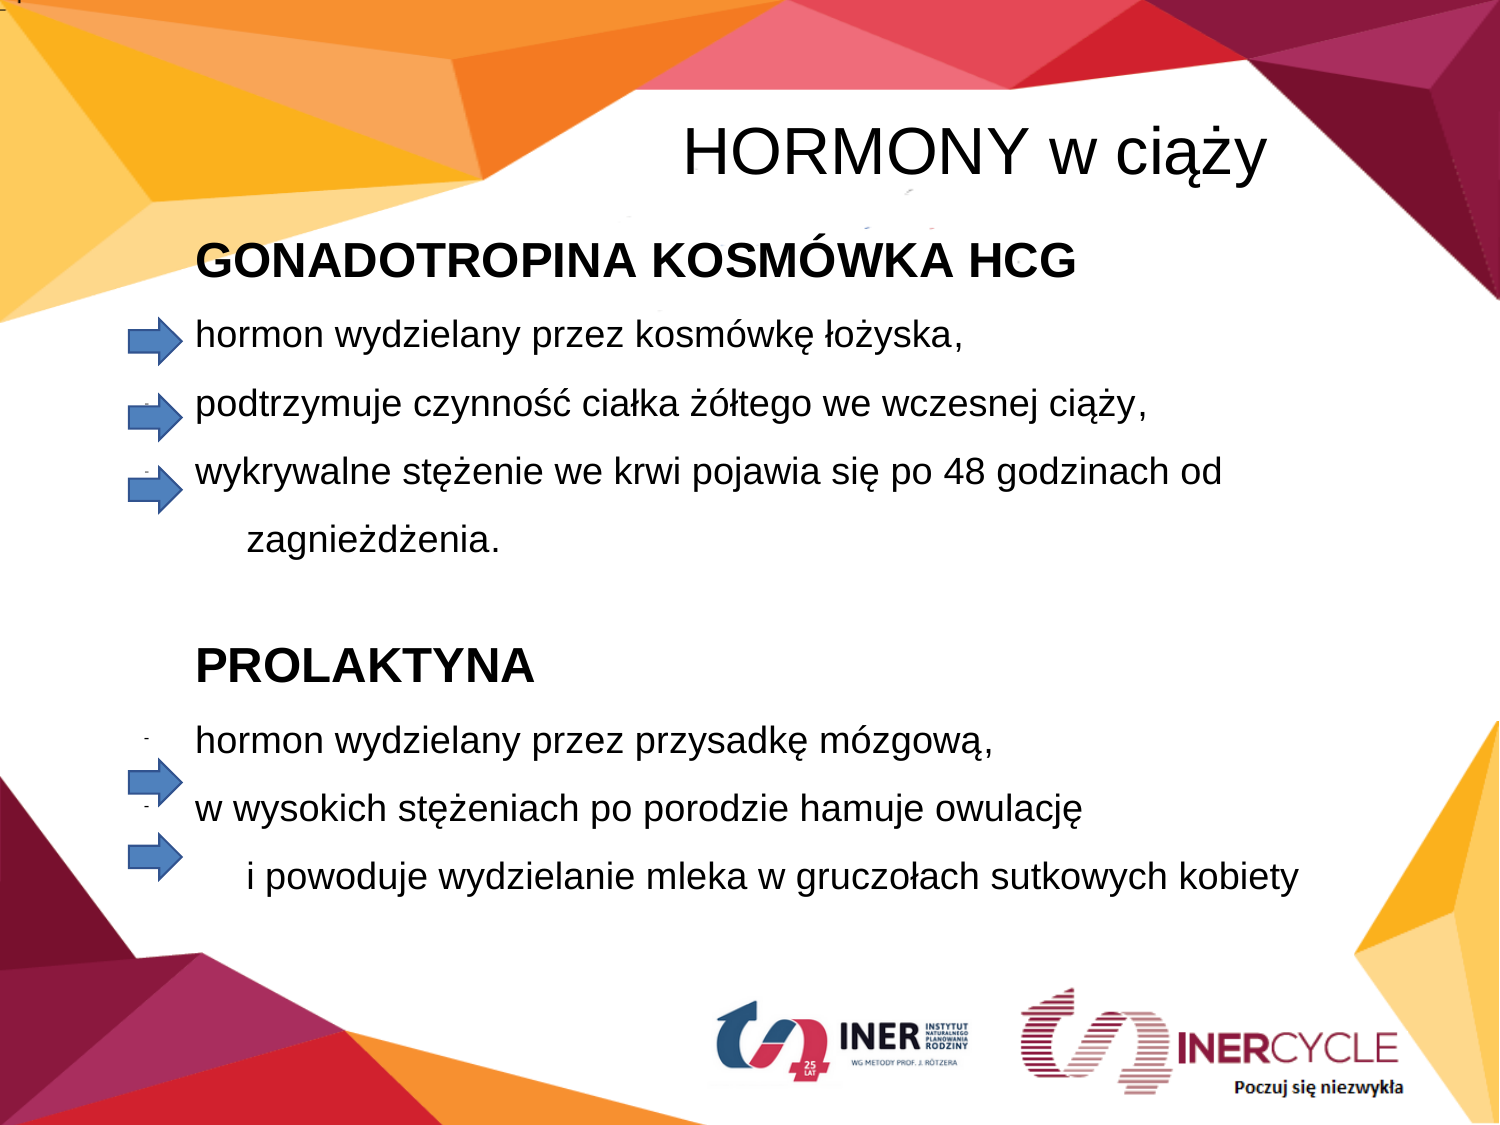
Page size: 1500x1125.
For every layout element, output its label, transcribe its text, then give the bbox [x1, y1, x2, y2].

text_box [128, 760, 182, 805]
list GONADOTROPINA KOSMÓWKA HCG hormon wydzielany przez kosmówkę łożyska, podtrzymuje czynność ciałka żółtego we wczesnej ciąży, wykrywalne stężenie we krwi pojawia się po 48 godzinach od zagnieżdżenia. PROLAKTYNA hormon wydzielany przez przysadkę mózgową, w wysokich stężeniach po porodzie hamuje owulację i powoduje wydzielanie mleka w gruczołach sutkowych kobiety [128, 220, 1383, 908]
text_box HORMONY w ciąży [667, 100, 1337, 197]
text_box [128, 467, 182, 513]
text_box [128, 395, 182, 440]
picture [705, 989, 973, 1090]
text_box [128, 319, 182, 364]
text_box [128, 834, 182, 880]
